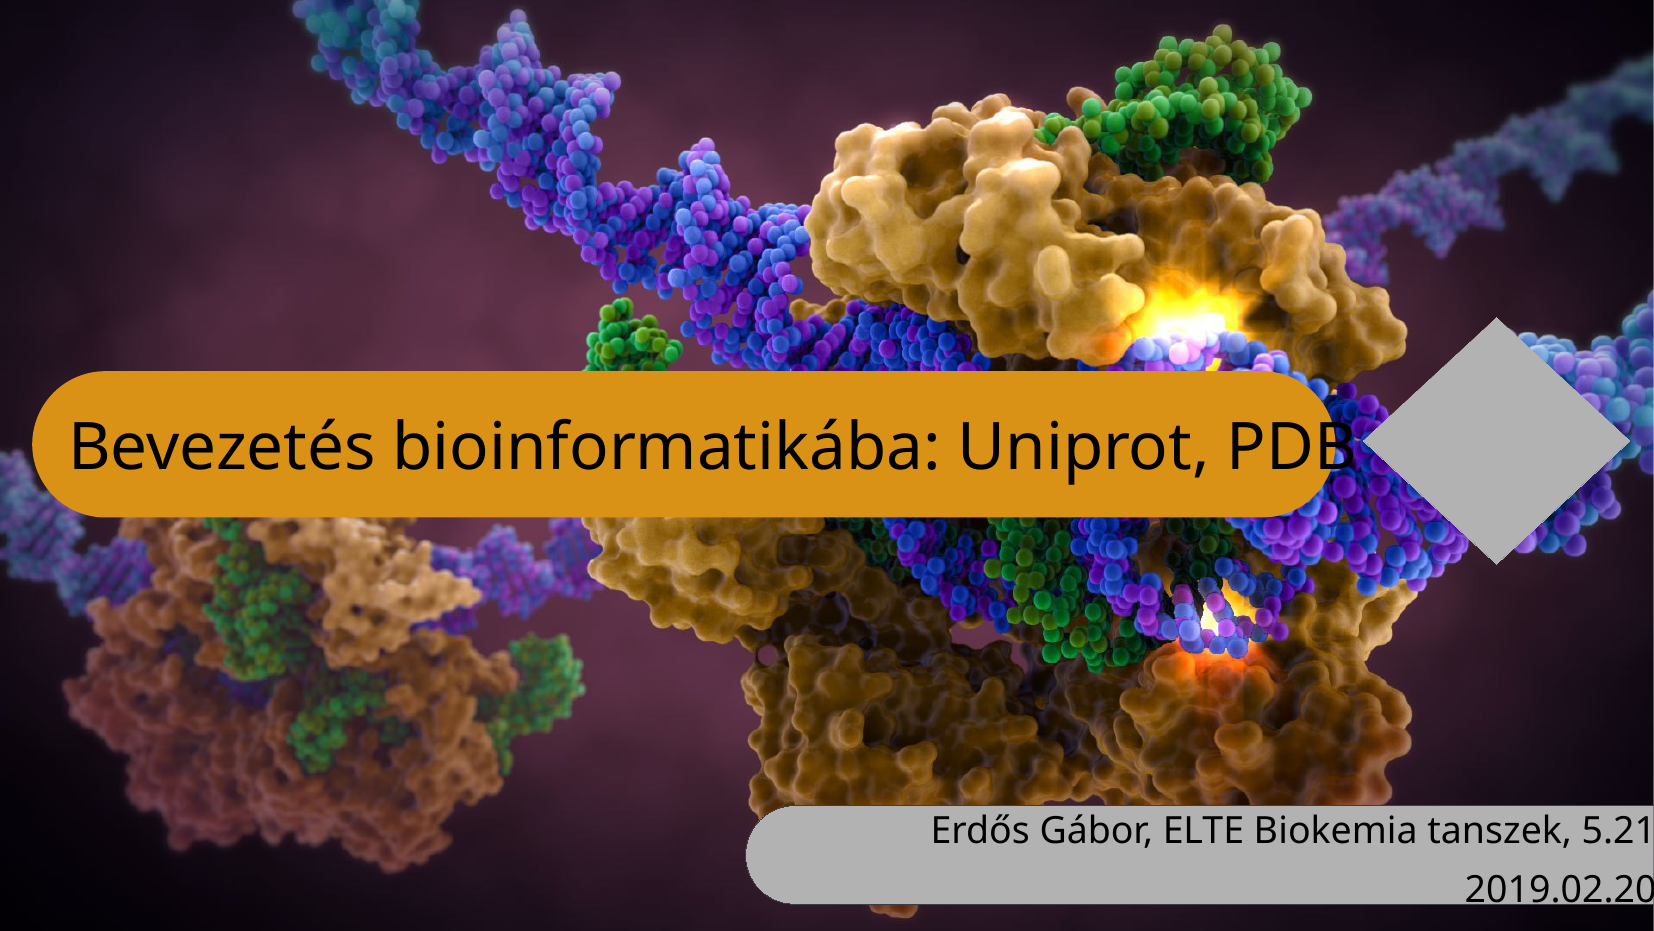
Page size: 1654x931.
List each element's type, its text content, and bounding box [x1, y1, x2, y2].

text_box Bevezetés bioinformatikába: Uniprot, PDB [32, 371, 1332, 518]
text_box Erdős Gábor, ELTE Biokemia tanszek, 5.213 2019.02.20 [745, 805, 1654, 905]
picture [0, 0, 1654, 931]
text_box [1363, 317, 1630, 565]
